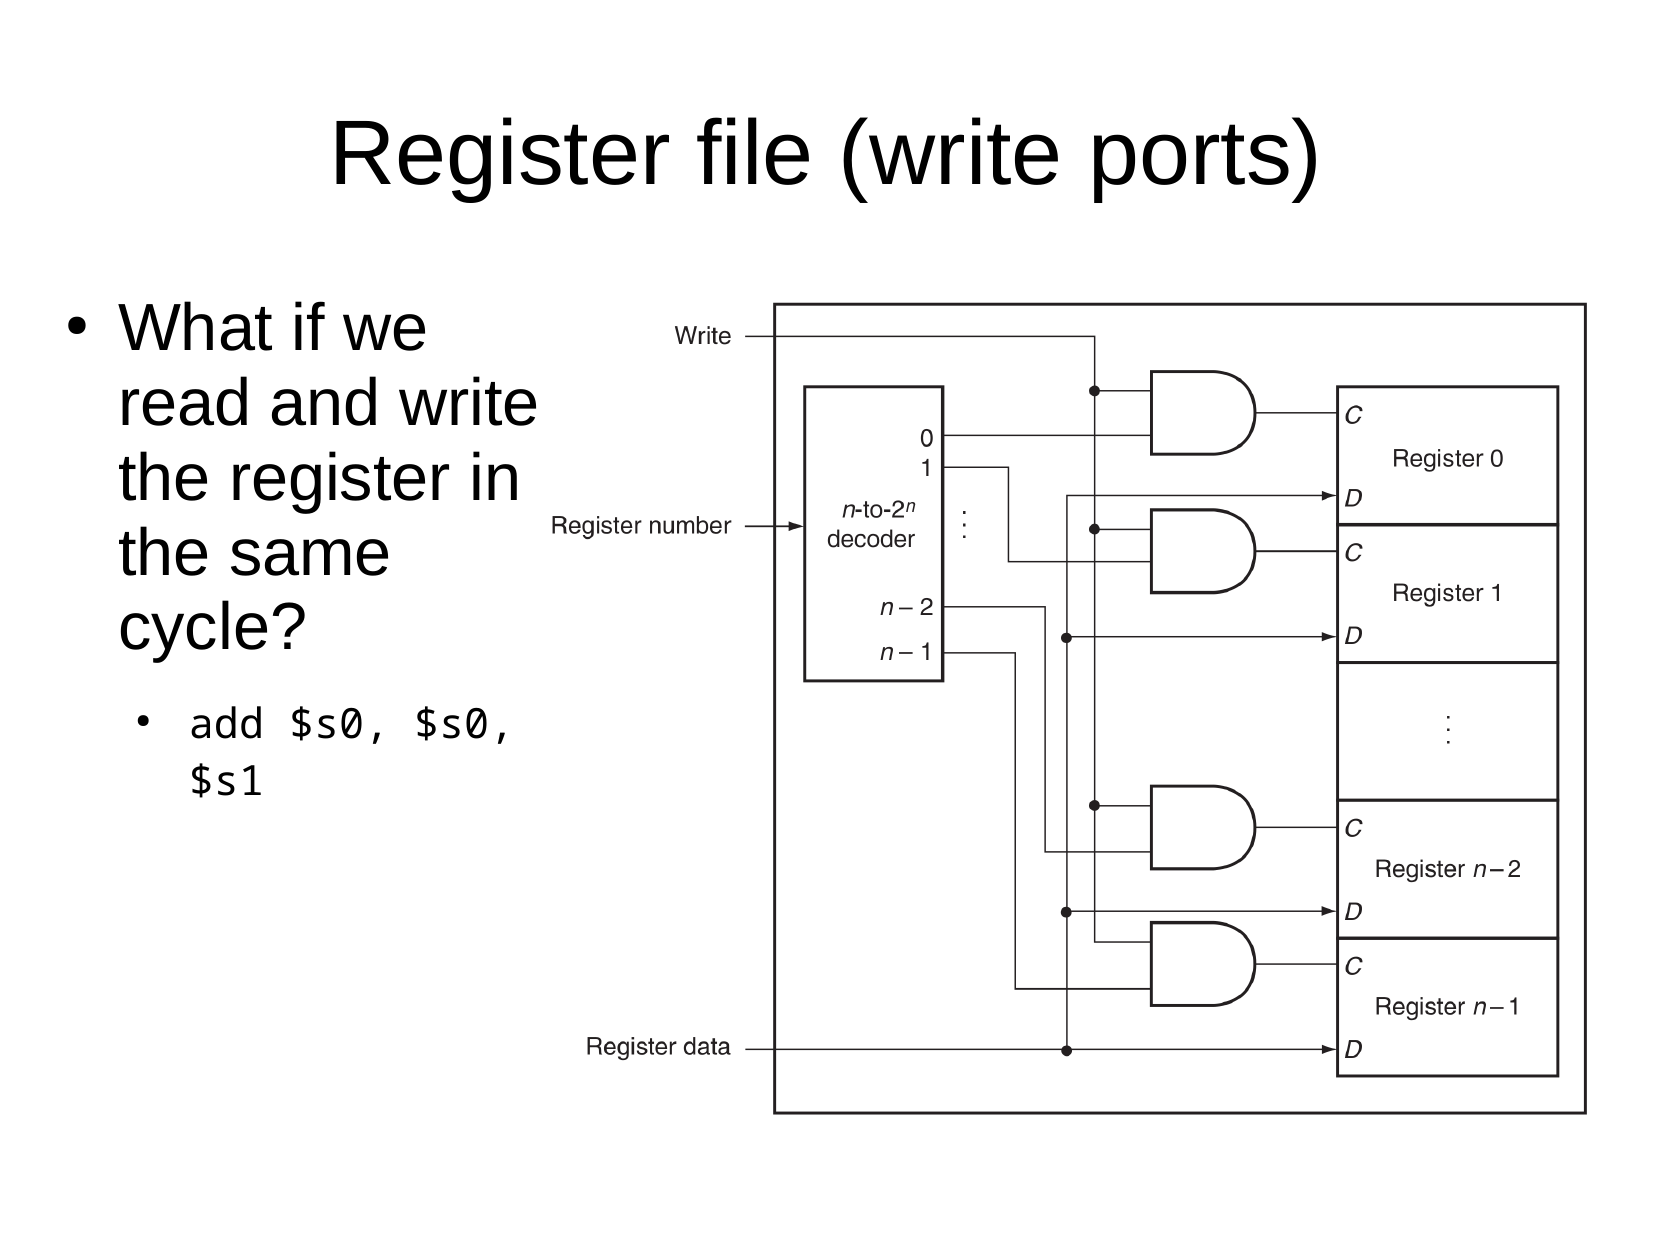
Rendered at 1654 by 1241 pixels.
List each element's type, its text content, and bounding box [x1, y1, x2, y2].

title Register file (write ports) [82, 49, 1571, 257]
list What if we read and write the register in the same cycle? add $s0, $s0, $s1 [47, 290, 565, 1010]
picture [525, 260, 1603, 1122]
